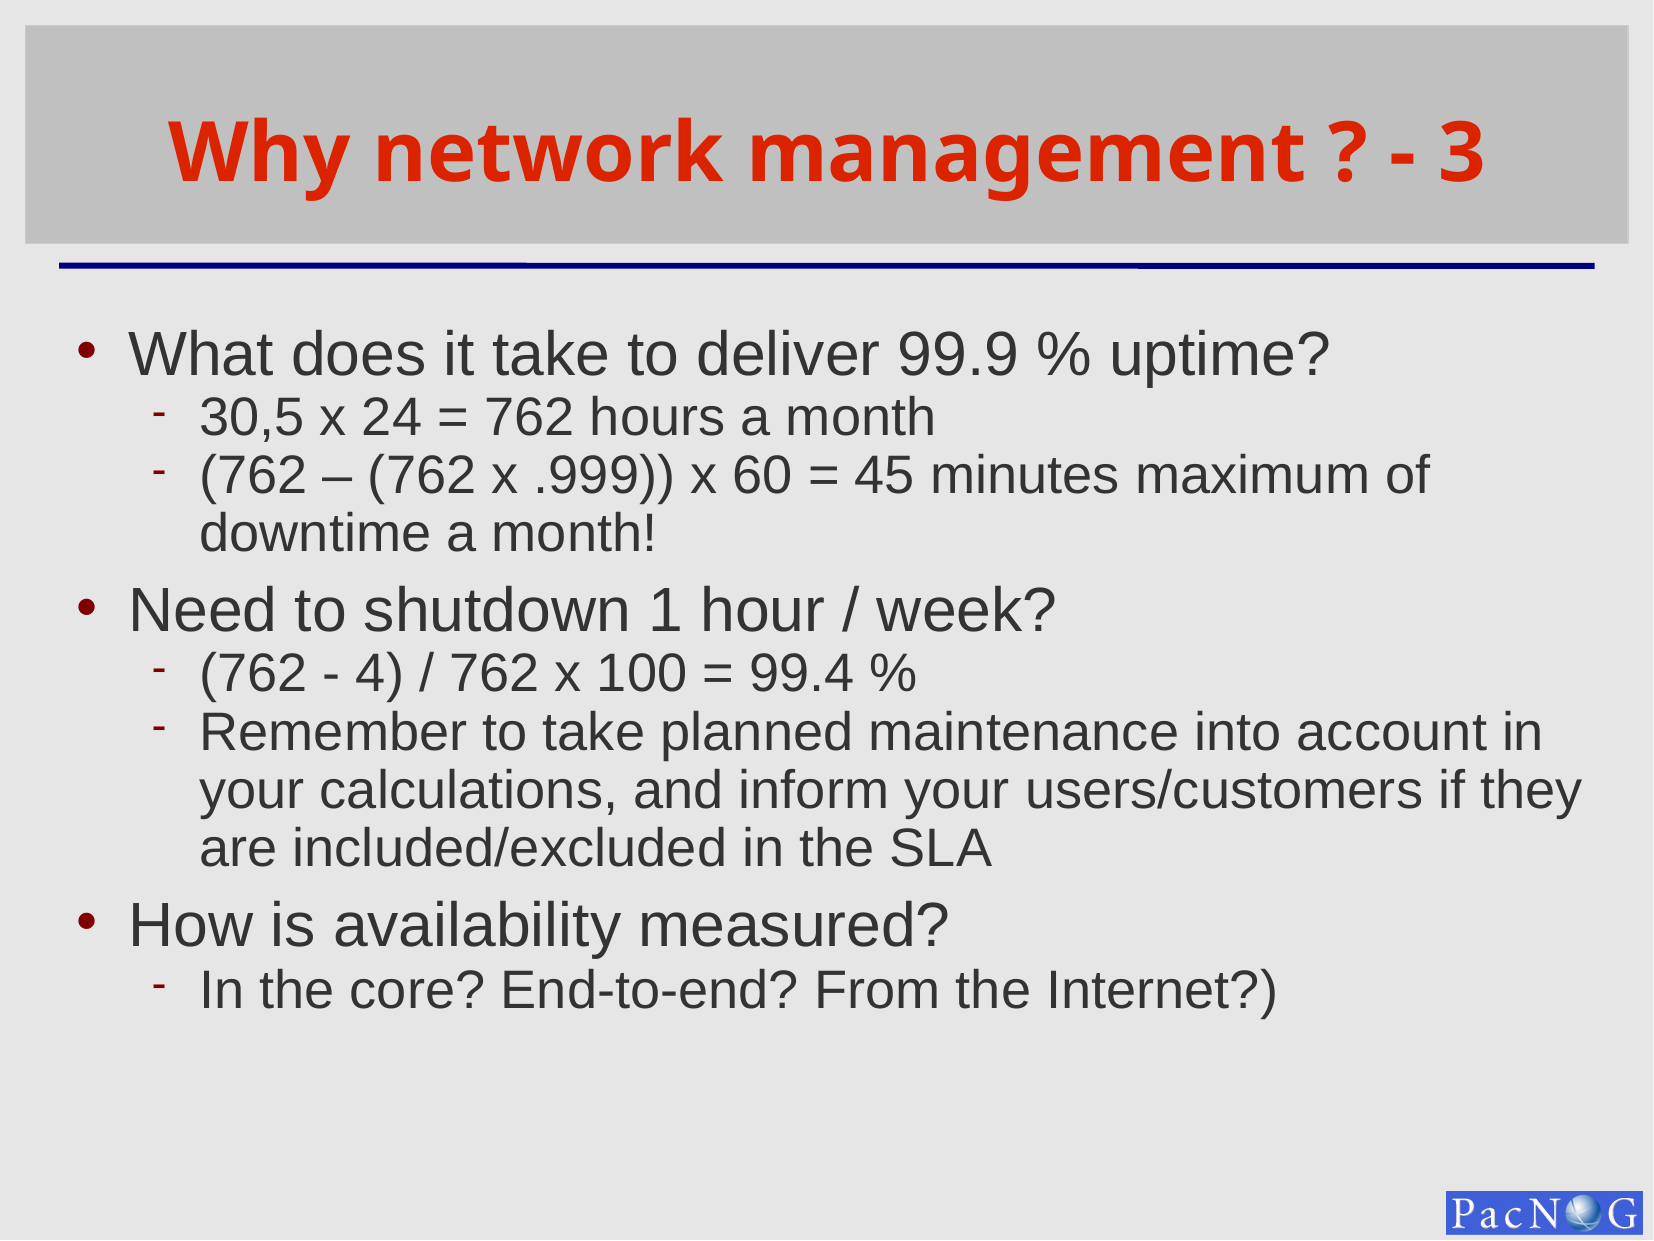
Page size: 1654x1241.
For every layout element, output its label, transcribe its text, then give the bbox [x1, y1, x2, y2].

list What does it take to deliver 99.9 % uptime? 30,5 x 24 = 762 hours a month (762 – (762 x .999)) x 60 = 45 minutes maximum of downtime a month! Need to shutdown 1 hour / week? (762 - 4) / 762 x 100 = 99.4 % Remember to take planned maintenance into account in your calculations, and inform your users/customers if they are included/excluded in the SLA How is availability measured? In the core? End-to-end? From the Internet?)‏ [59, 322, 1595, 1192]
picture [1446, 1191, 1643, 1235]
title Why network management ? - 3 [121, 46, 1534, 254]
